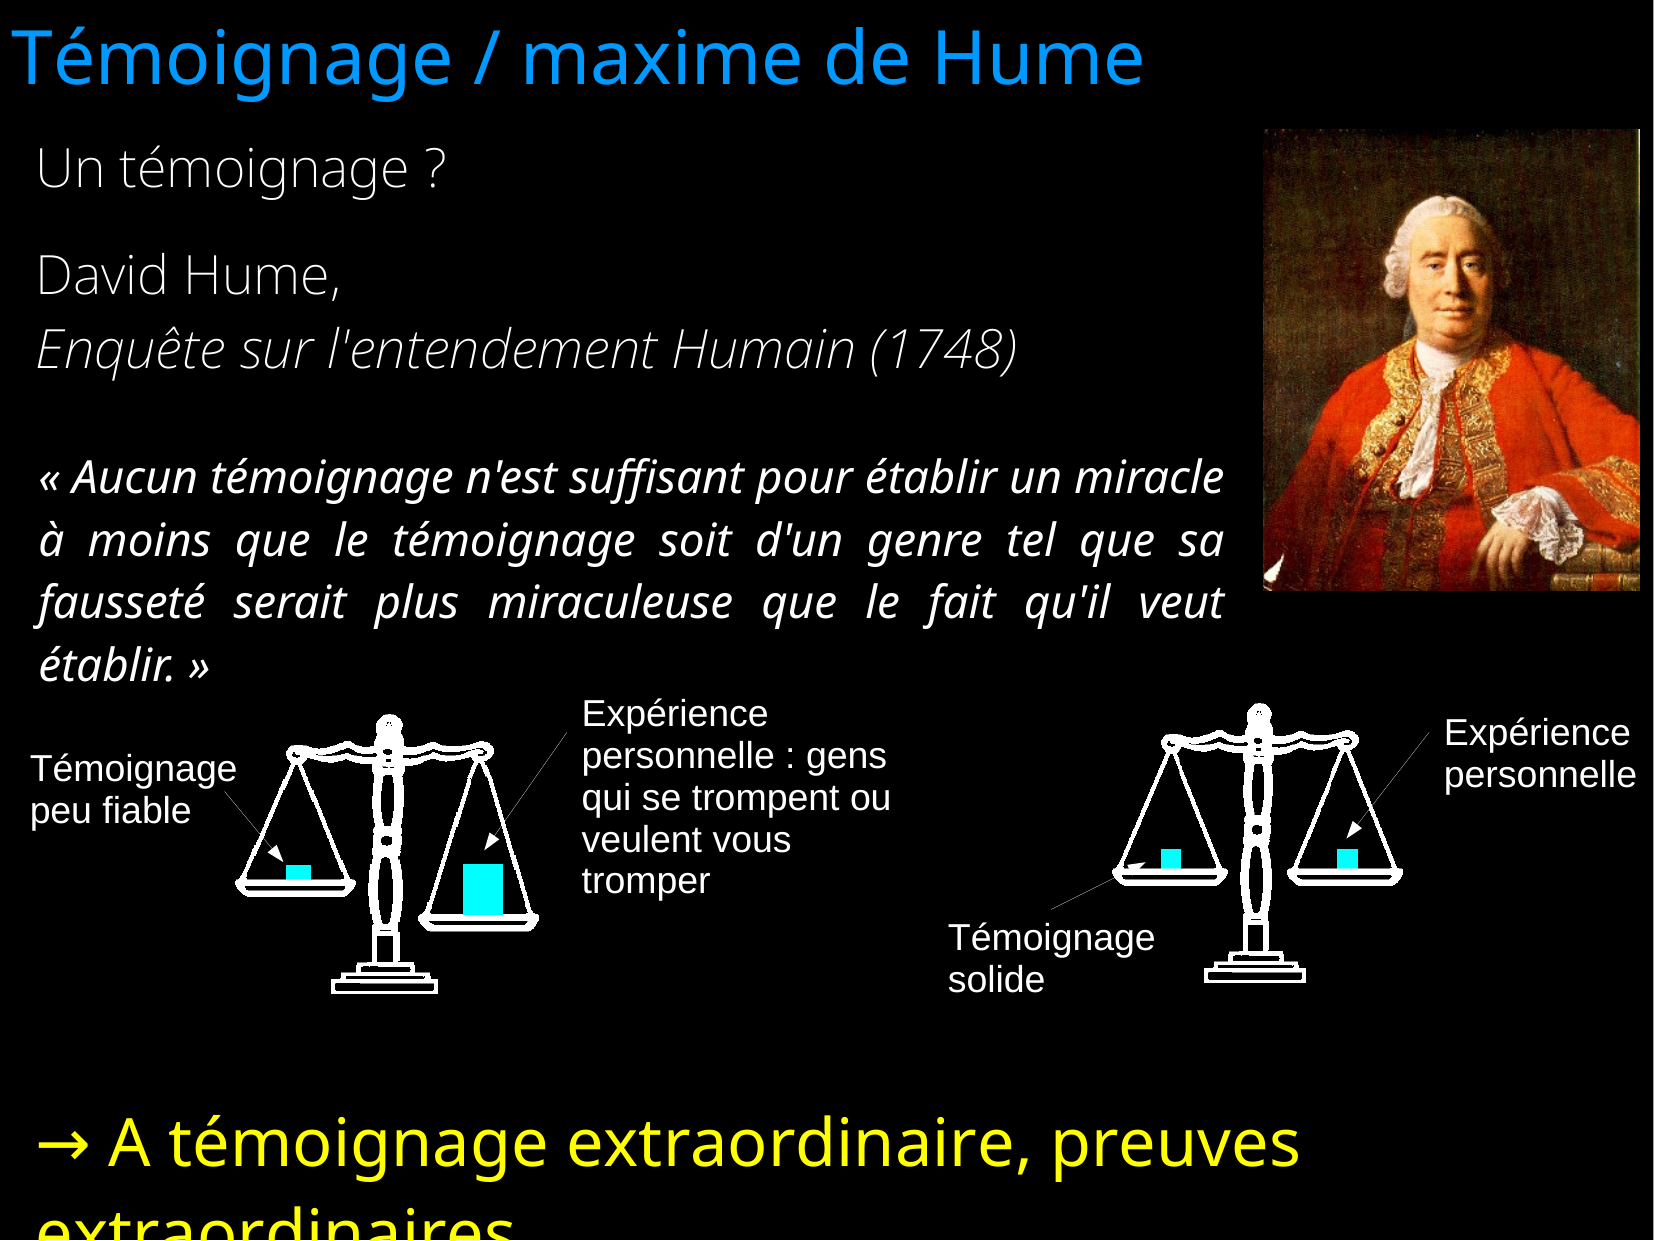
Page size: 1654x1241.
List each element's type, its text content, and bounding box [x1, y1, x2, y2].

text_box Témoignage solide [933, 909, 1182, 1009]
text_box → A témoignage extraordinaire, preuves extraordinaires [35, 1095, 1654, 1241]
picture [227, 704, 544, 1004]
text_box « Aucun témoignage n'est suffisant pour établir un miracle à moins que le témoignage soit d'un genre tel que sa fausseté serait plus miraculeuse que le fait qu'il veut établir. » [23, 437, 1241, 668]
text_box Expérience personnelle [1429, 704, 1654, 804]
picture [1104, 693, 1406, 993]
text_box Un témoignage ? [35, 129, 1075, 236]
text_box Témoignage / maxime de Hume [11, 4, 1217, 100]
text_box David Hume, Enquête sur l'entendement Humain (1748) [35, 236, 1323, 374]
picture [1263, 129, 1640, 591]
text_box Expérience personnelle : gens qui se trompent ou veulent vous tromper [566, 684, 934, 910]
text_box Témoignage peu fiable [15, 739, 264, 839]
